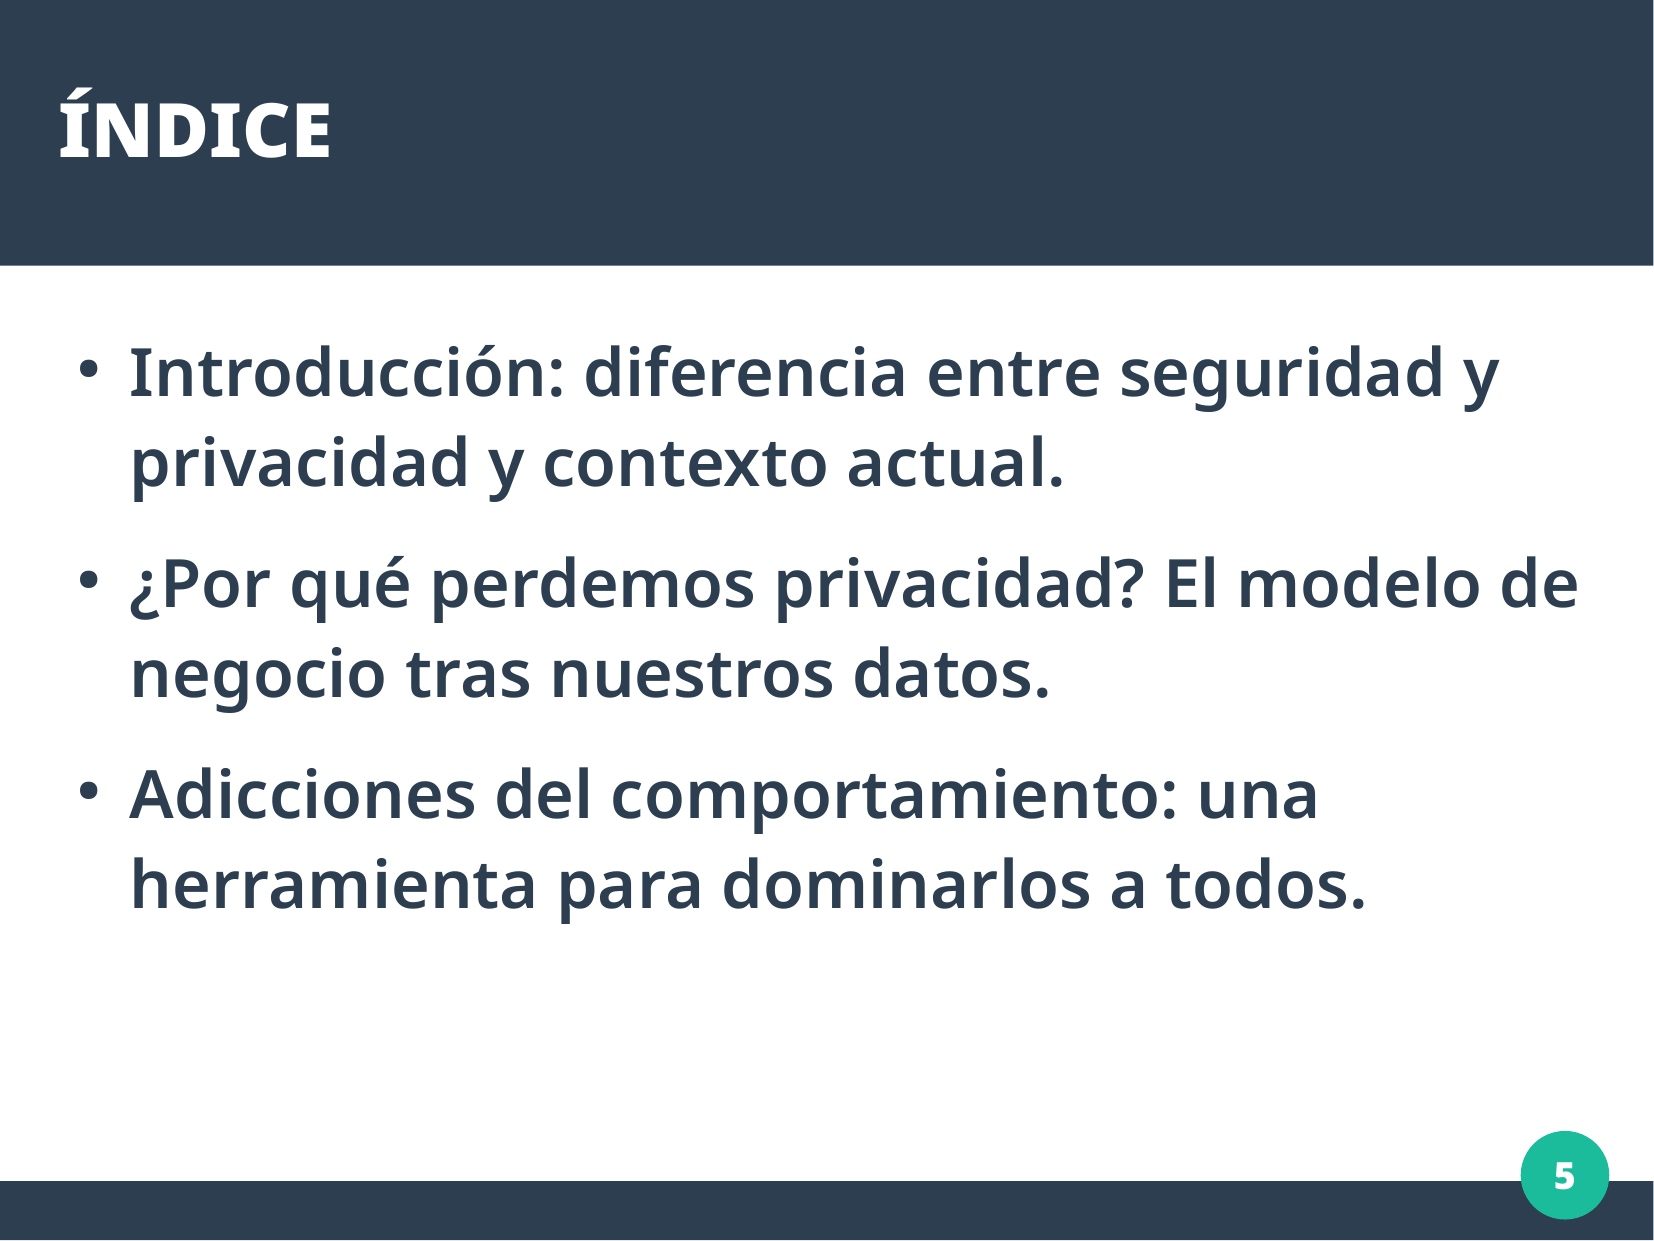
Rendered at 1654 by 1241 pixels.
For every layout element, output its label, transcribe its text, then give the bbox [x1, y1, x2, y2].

list Introducción: diferencia entre seguridad y privacidad y contexto actual. ¿Por qué perdemos privacidad? El modelo de negocio tras nuestros datos. Adicciones del comportamiento: una herramienta para dominarlos a todos. [59, 324, 1595, 1152]
title ÍNDICE [59, 49, 1595, 207]
